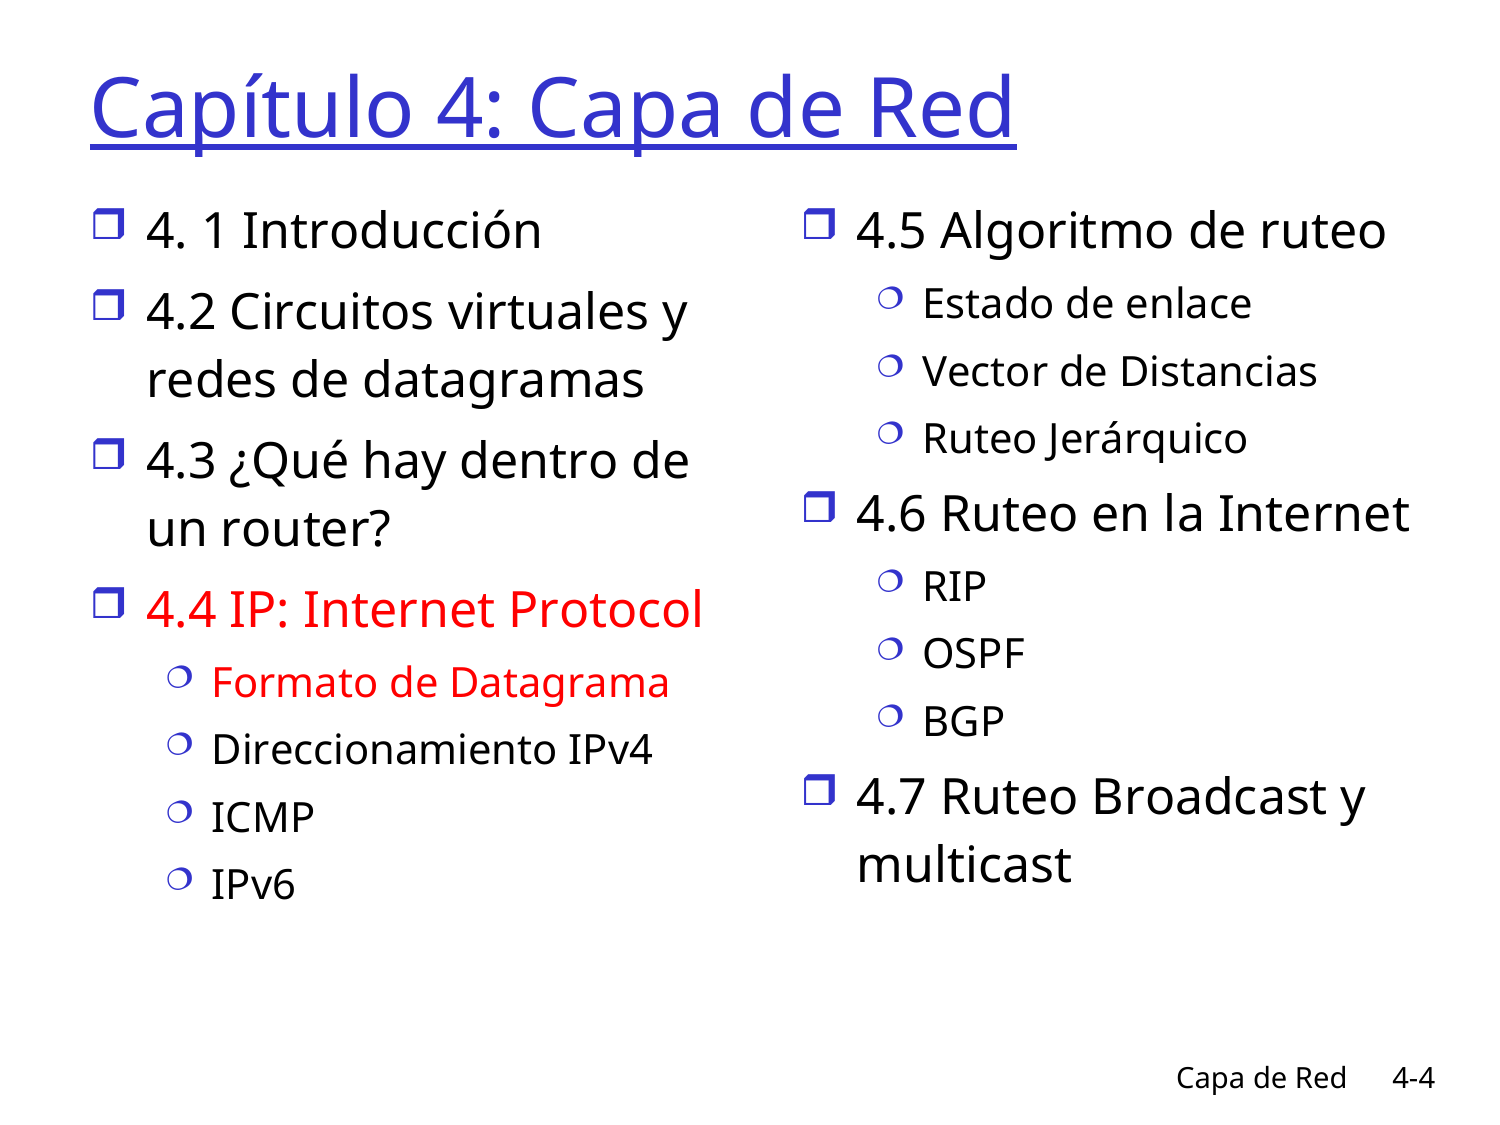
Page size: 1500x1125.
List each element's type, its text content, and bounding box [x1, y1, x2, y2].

list 4.5 Algoritmo de ruteo Estado de enlace Vector de Distancias Ruteo Jerárquico 4.6 Ruteo en la Internet RIP OSPF BGP 4.7 Ruteo Broadcast y multicast [785, 187, 1464, 1044]
title Capítulo 4: Capa de Red [75, 15, 1463, 196]
list 4. 1 Introducción 4.2 Circuitos virtuales y redes de datagramas 4.3 ¿Qué hay dentro de un router? 4.4 IP: Internet Protocol Formato de Datagrama Direccionamiento IPv4 ICMP IPv6 [75, 187, 753, 1044]
